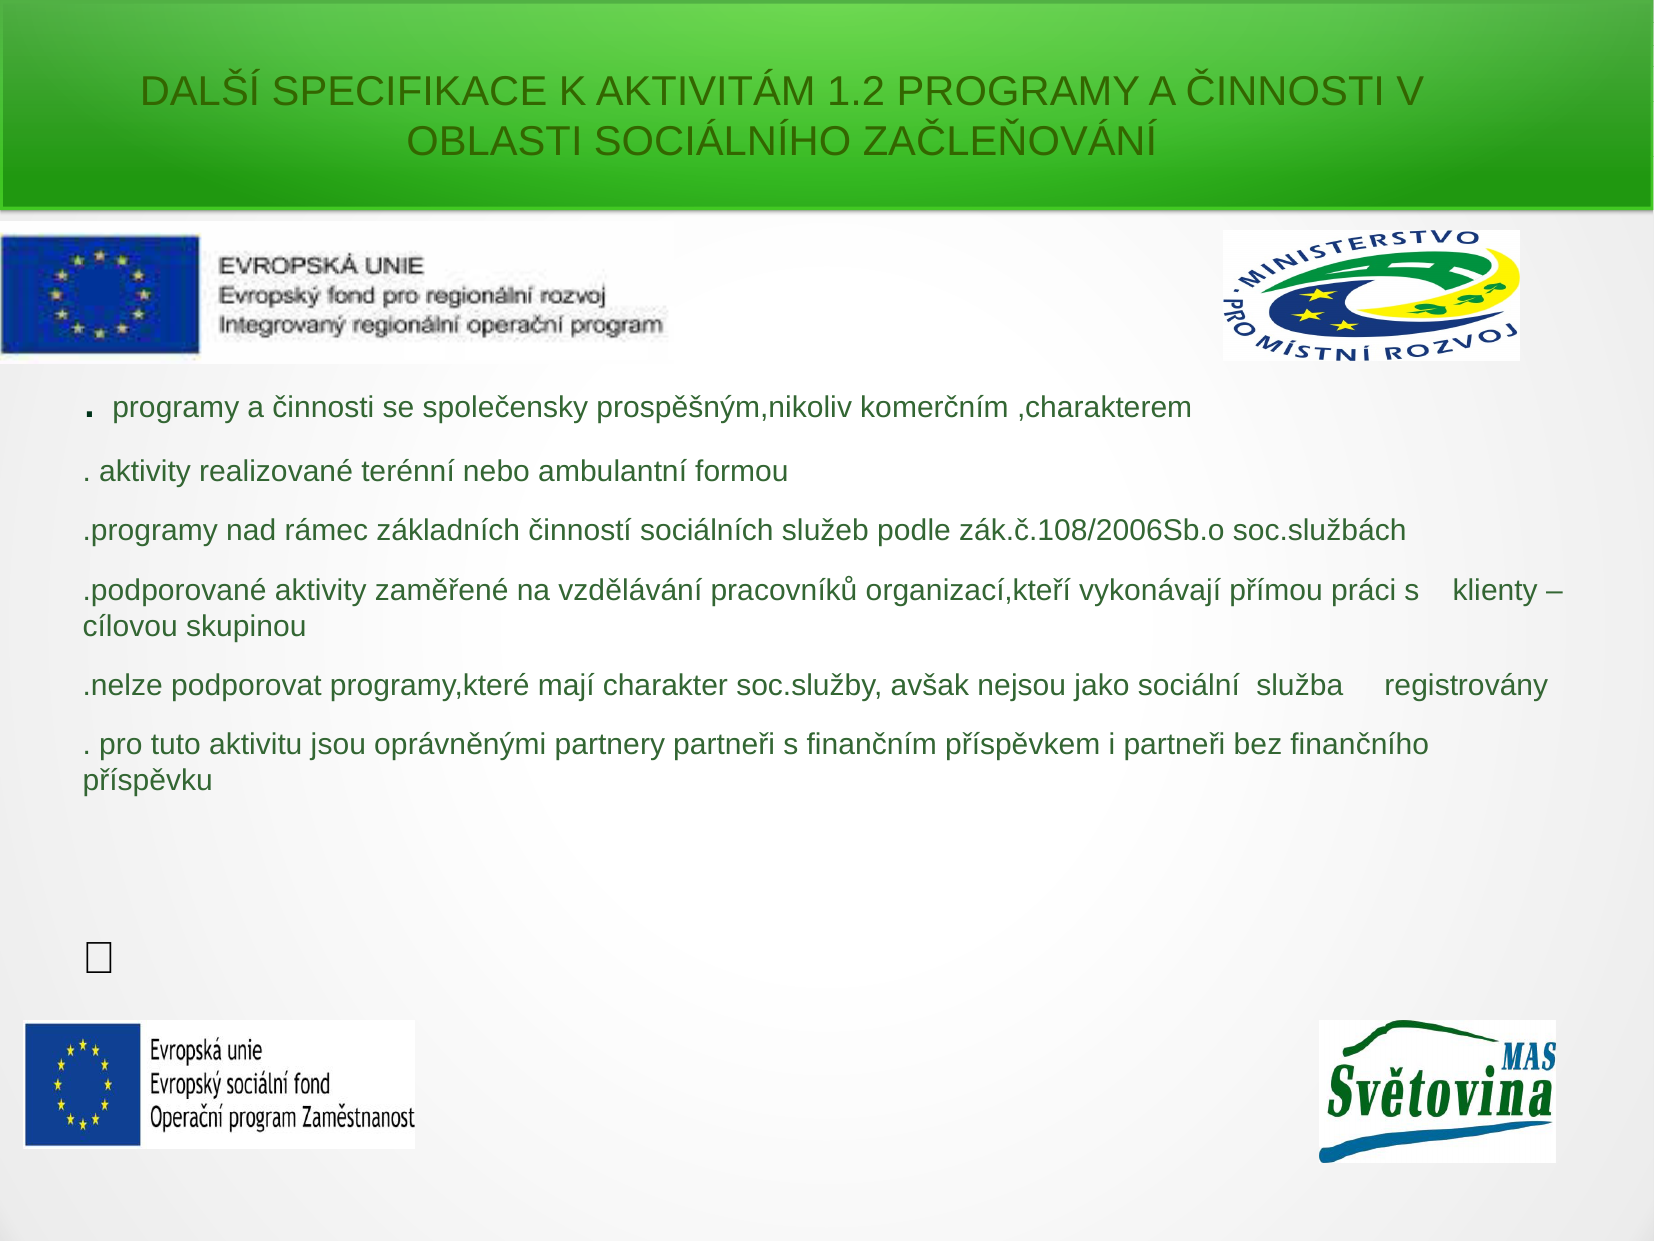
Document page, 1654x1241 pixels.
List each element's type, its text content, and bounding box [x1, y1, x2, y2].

picture [0, 222, 674, 364]
picture [23, 1020, 415, 1149]
title DALŠÍ SPECIFIKACE K AKTIVITÁM 1.2 PROGRAMY A ČINNOSTI V OBLASTI SOCIÁLNÍHO ZAČLEŇOVÁNÍ [82, 15, 1482, 213]
list . programy a činnosti se společensky prospěšným,nikoliv komerčním ,charakterem . aktivity realizované terénní nebo ambulantní formou .programy nad rámec základních činností sociálních služeb podle zák.č.108/2006Sb.o soc.službách .podporované aktivity zaměřené na vzdělávání pracovníků organizací,kteří vykonávají přímou práci s klienty – cílovou skupinou .nelze podporovat programy,které mají charakter soc.služby, avšak nejsou jako sociální služba registrovány . pro tuto aktivitu jsou oprávněnými partnery partneři s finančním příspěvkem i partneři bez finančního příspěvku  [82, 363, 1571, 1015]
picture [1223, 230, 1520, 361]
picture [1319, 1020, 1556, 1163]
